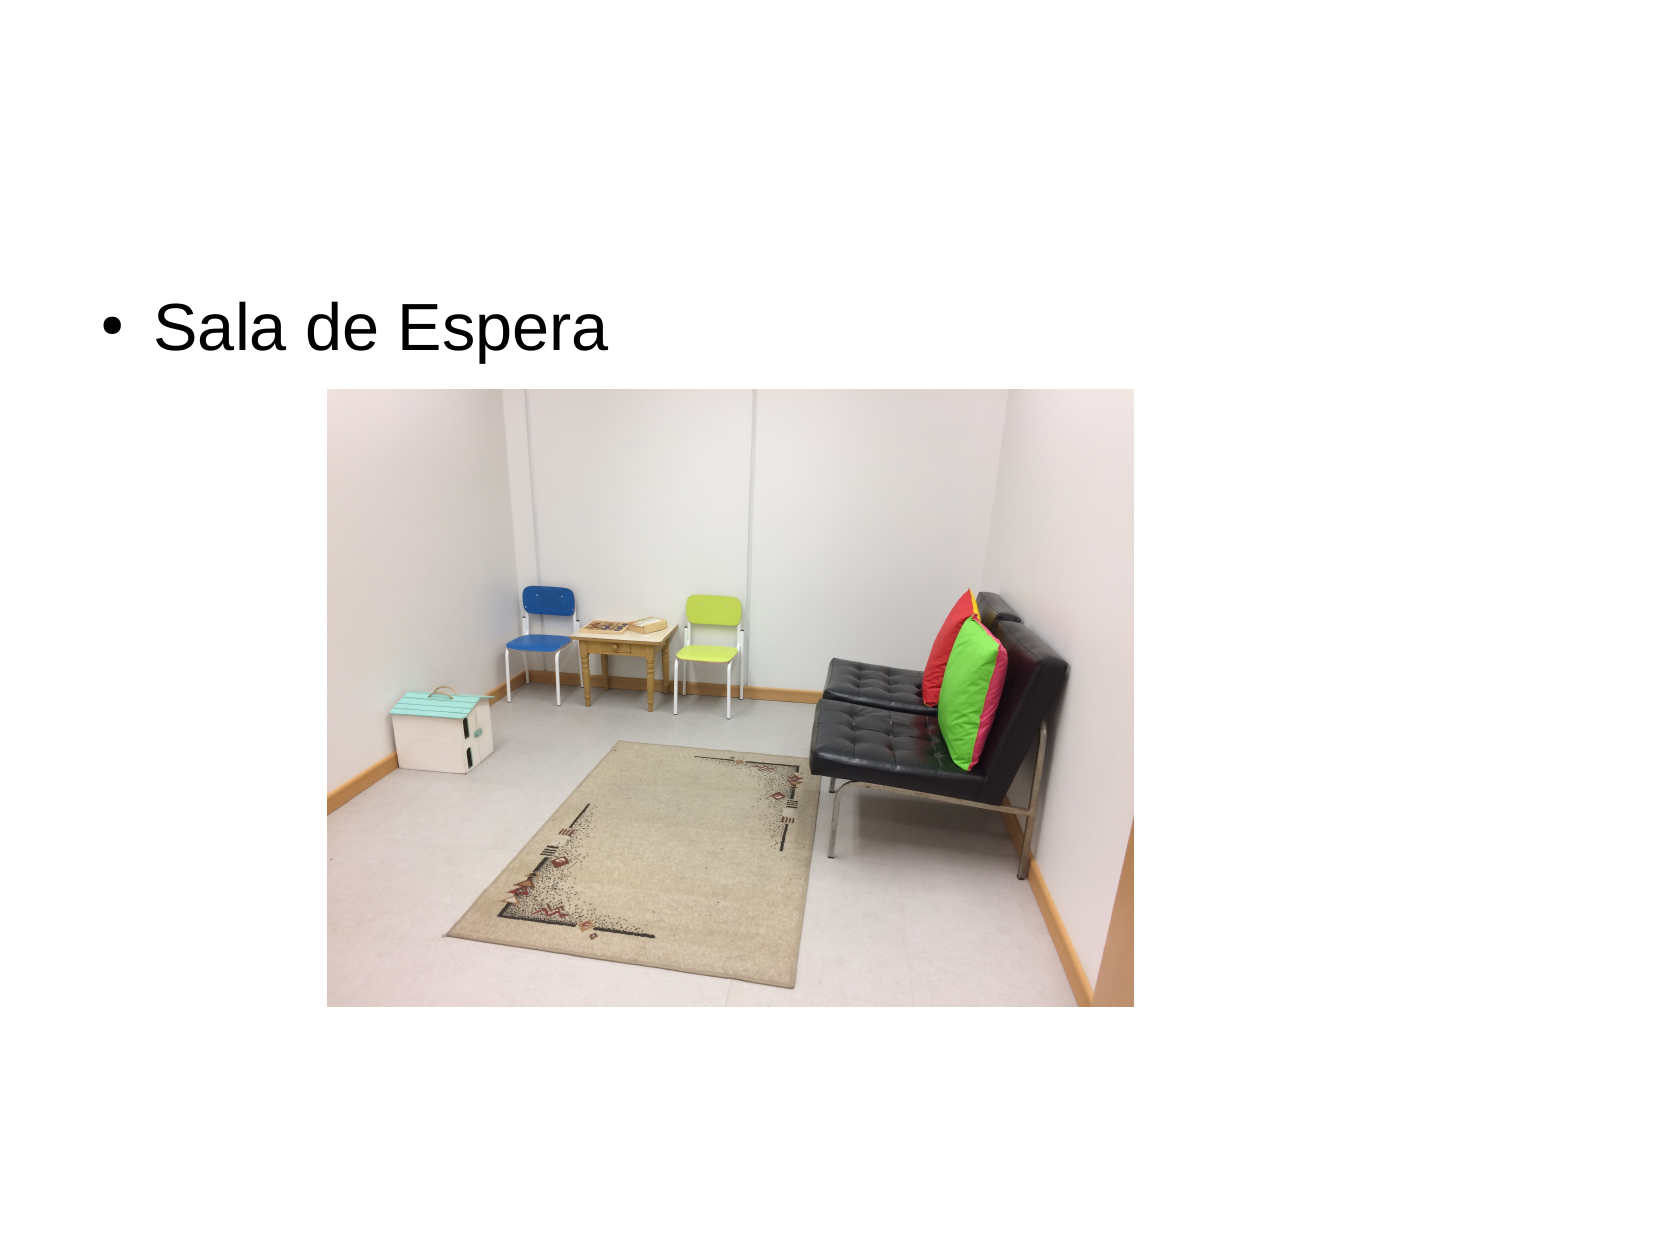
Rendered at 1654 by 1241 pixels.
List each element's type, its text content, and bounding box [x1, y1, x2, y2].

list Sala de Espera [82, 290, 1571, 1010]
picture [327, 389, 1134, 1007]
